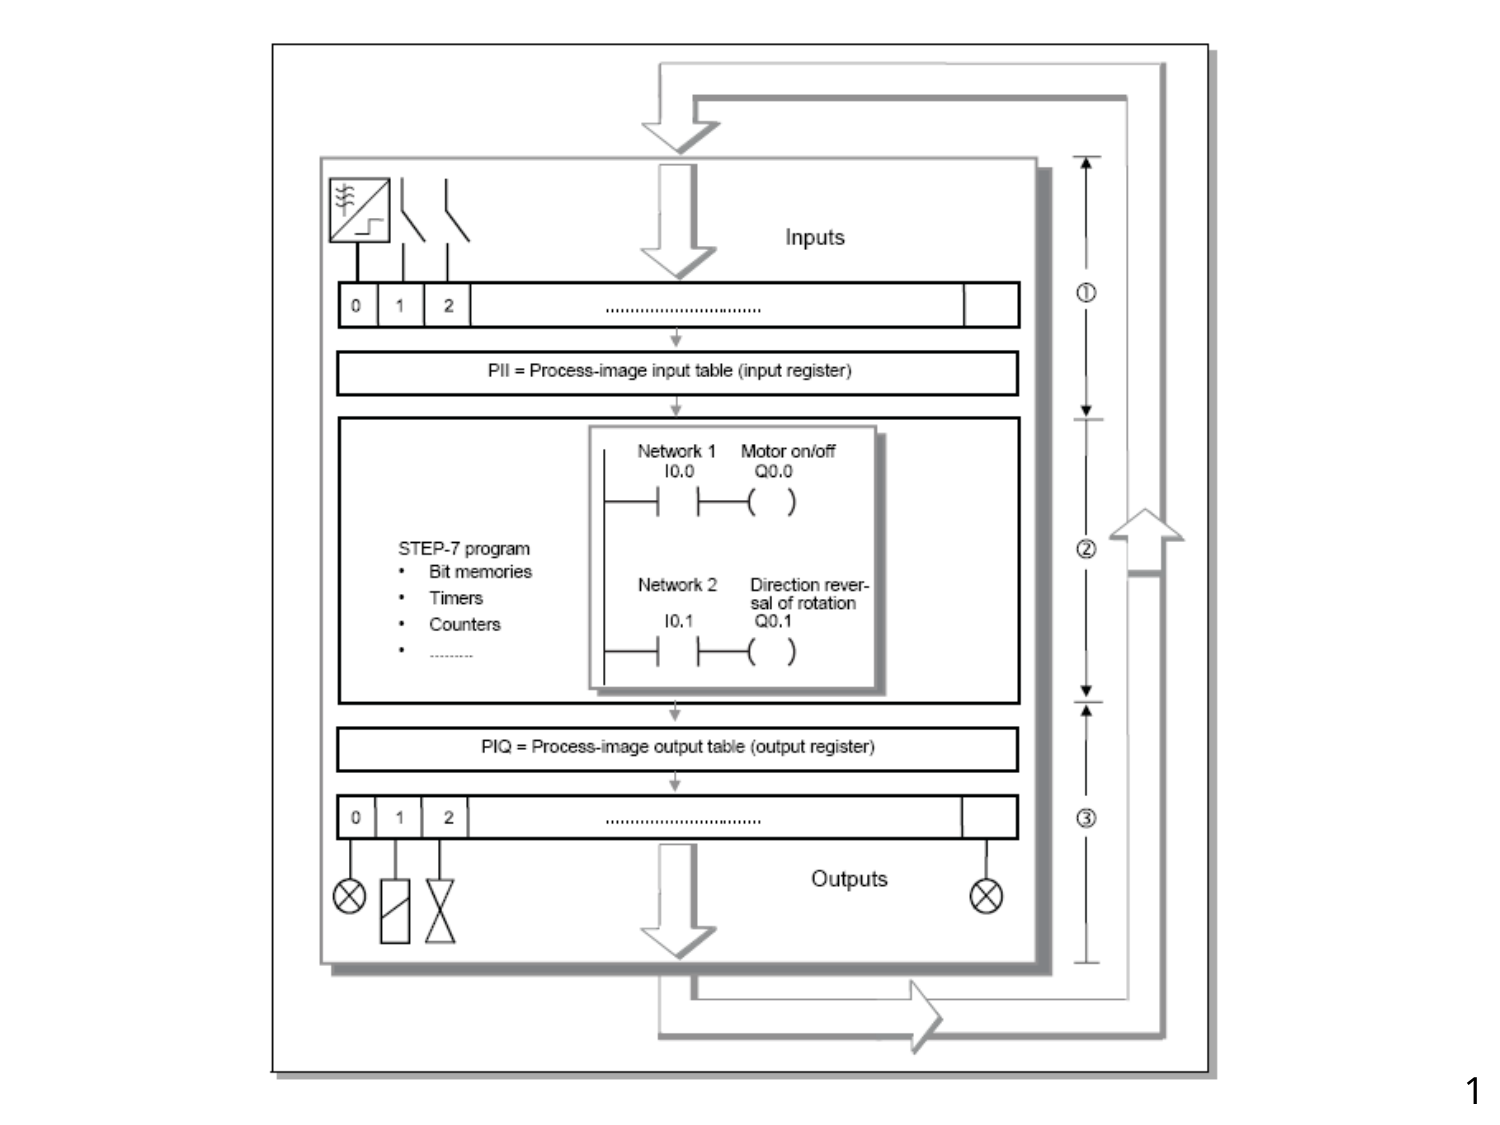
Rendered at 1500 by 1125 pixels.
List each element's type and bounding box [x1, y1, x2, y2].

picture [249, 24, 1234, 1088]
